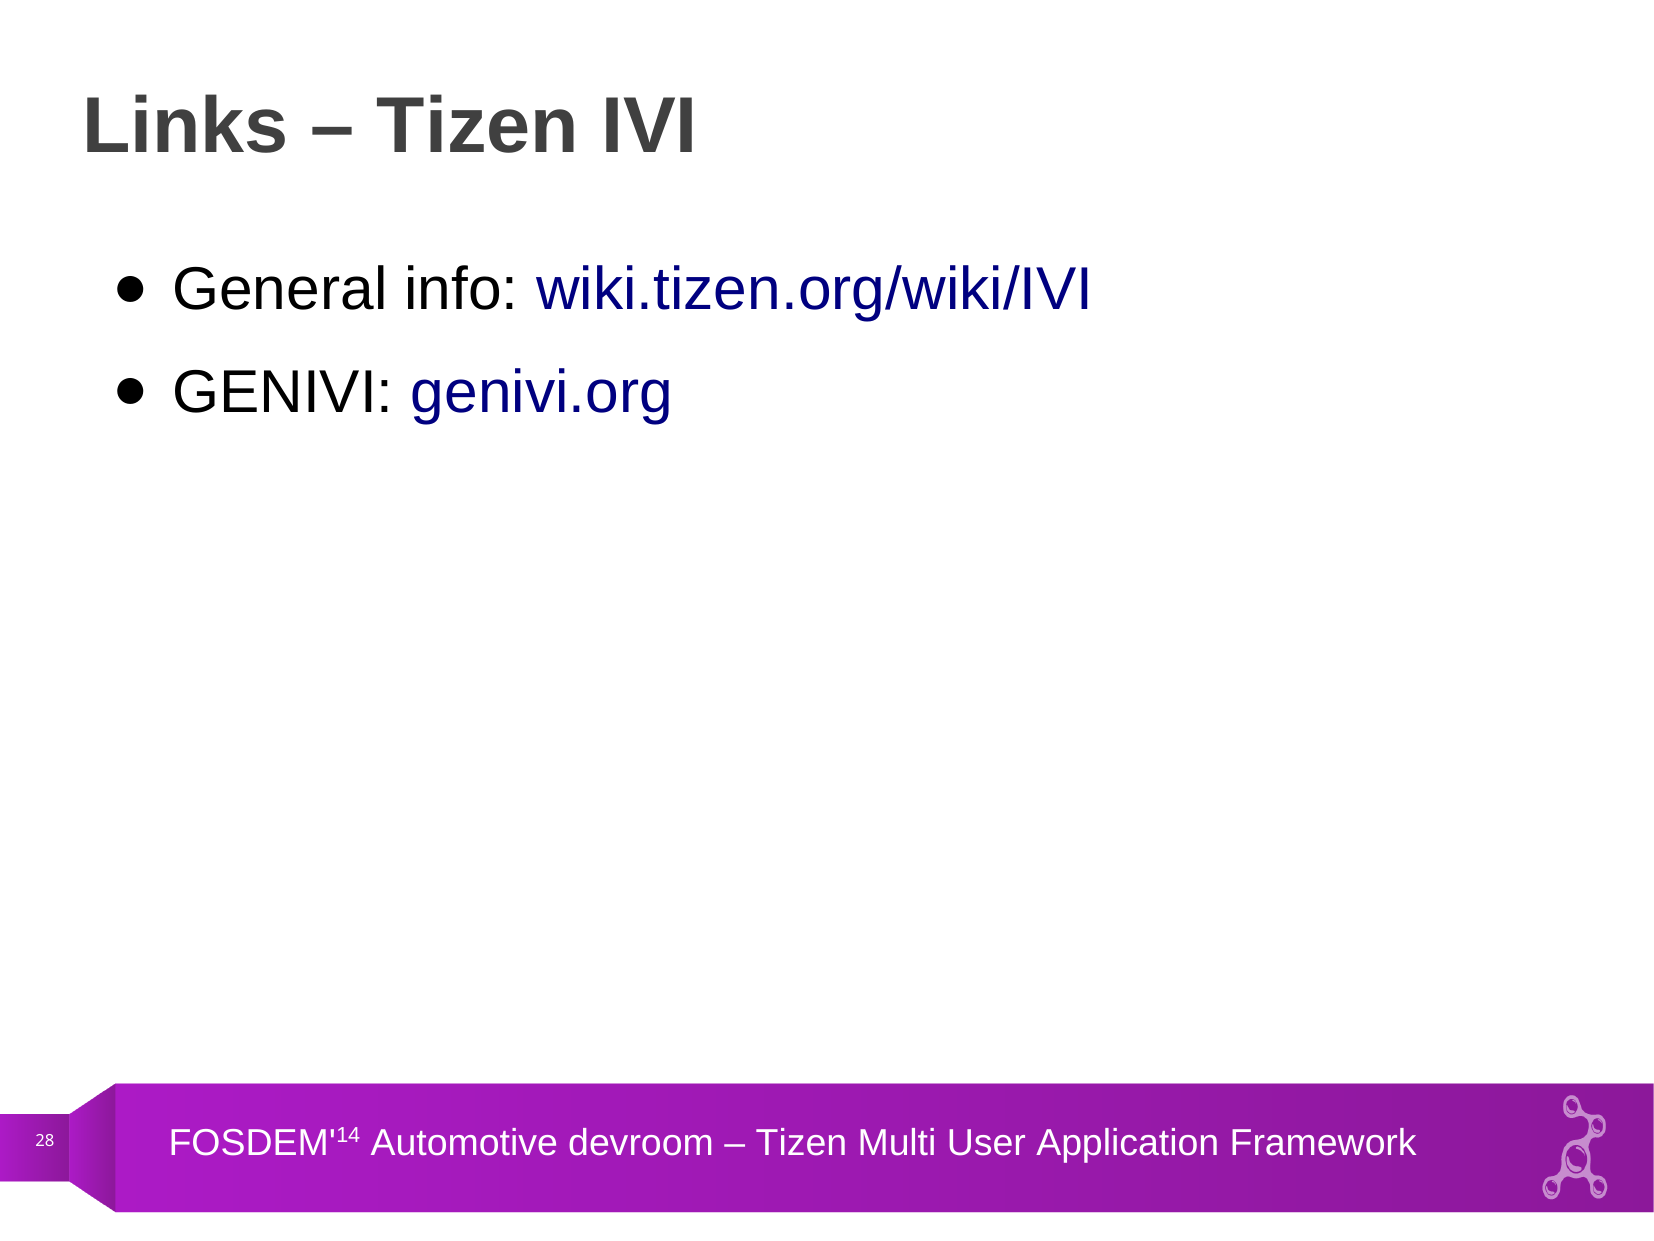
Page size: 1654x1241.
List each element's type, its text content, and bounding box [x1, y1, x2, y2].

list General info: wiki.tizen.org/wiki/IVI GENIVI: genivi.org [82, 249, 1571, 969]
title Links – Tizen IVI [82, 73, 1571, 235]
picture [0, 0, 1654, 1241]
